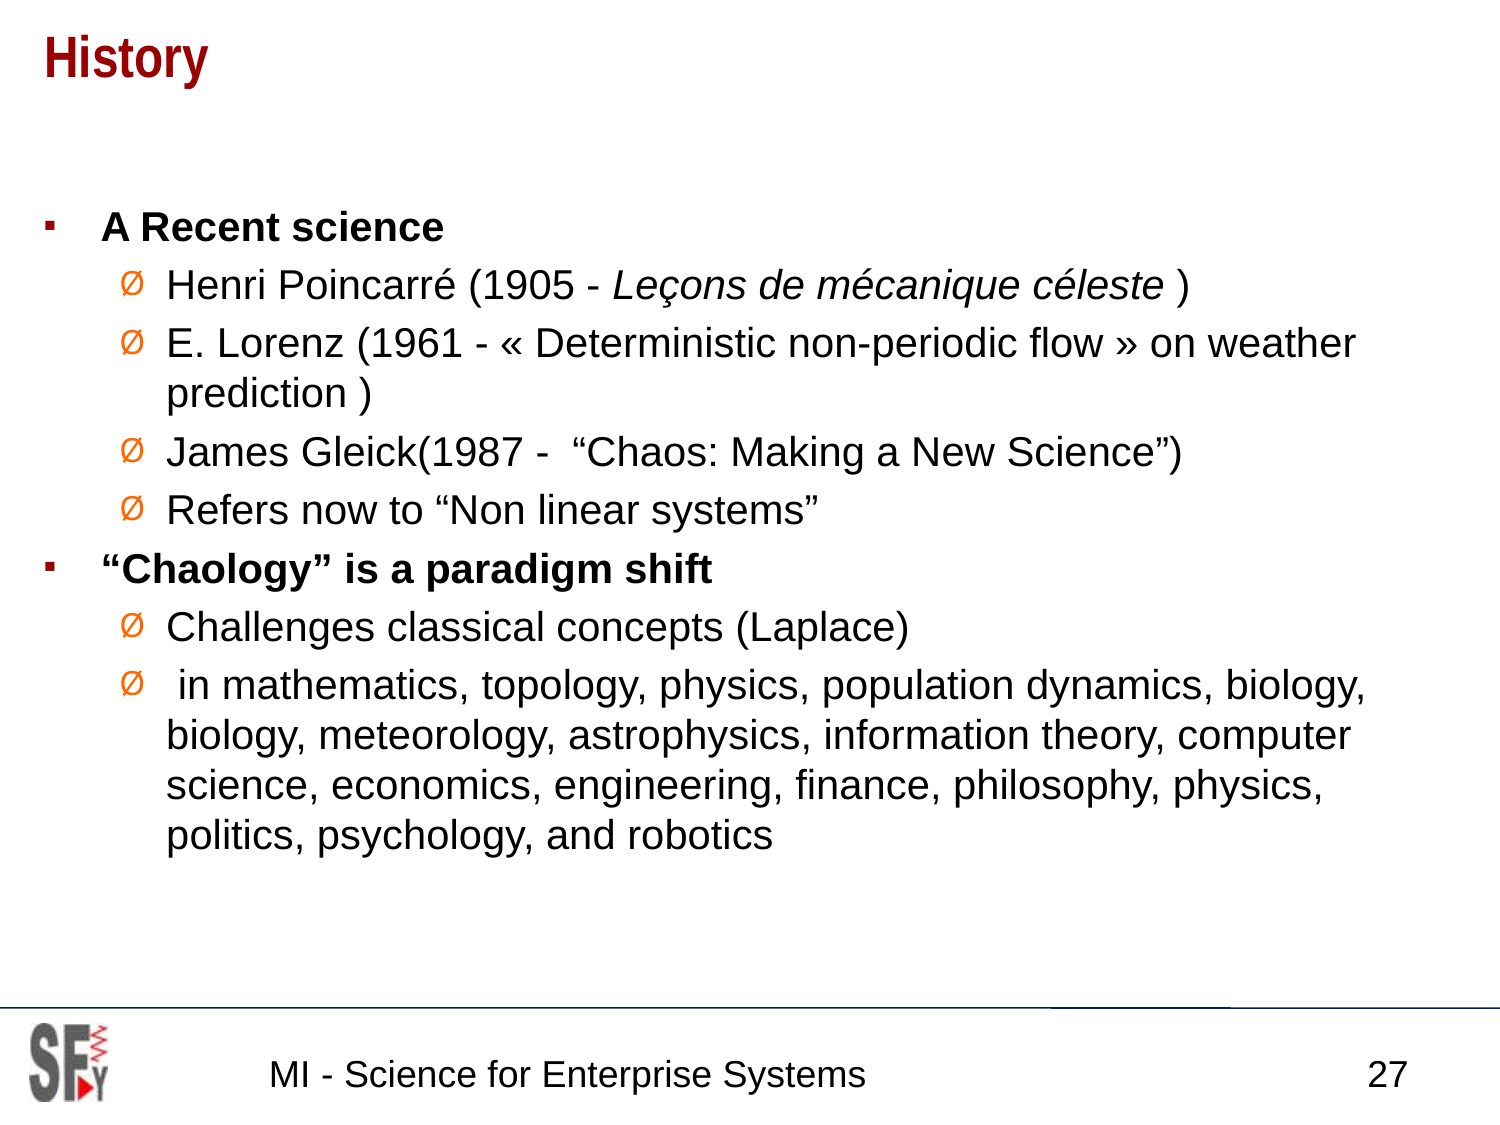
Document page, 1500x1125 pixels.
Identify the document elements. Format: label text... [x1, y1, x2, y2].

picture [29, 1023, 108, 1102]
slide_number <numéro> [1352, 1034, 1490, 1103]
list A Recent science Henri Poincarré (1905 - Leçons de mécanique céleste ) E. Lorenz (1961 - « Deterministic non-periodic flow » on weather prediction ) James Gleick(1987 - “Chaos: Making a New Science”) Refers now to “Non linear systems” “Chaology” is a paradigm shift Challenges classical concepts (Laplace) in mathematics, topology, physics, population dynamics, biology, biology, meteorology, astrophysics, information theory, computer science, economics, engineering, finance, philosophy, physics, politics, psychology, and robotics [29, 184, 1471, 988]
title History [29, 12, 1471, 138]
footer MI - Science for Enterprise Systems [253, 1034, 1336, 1103]
